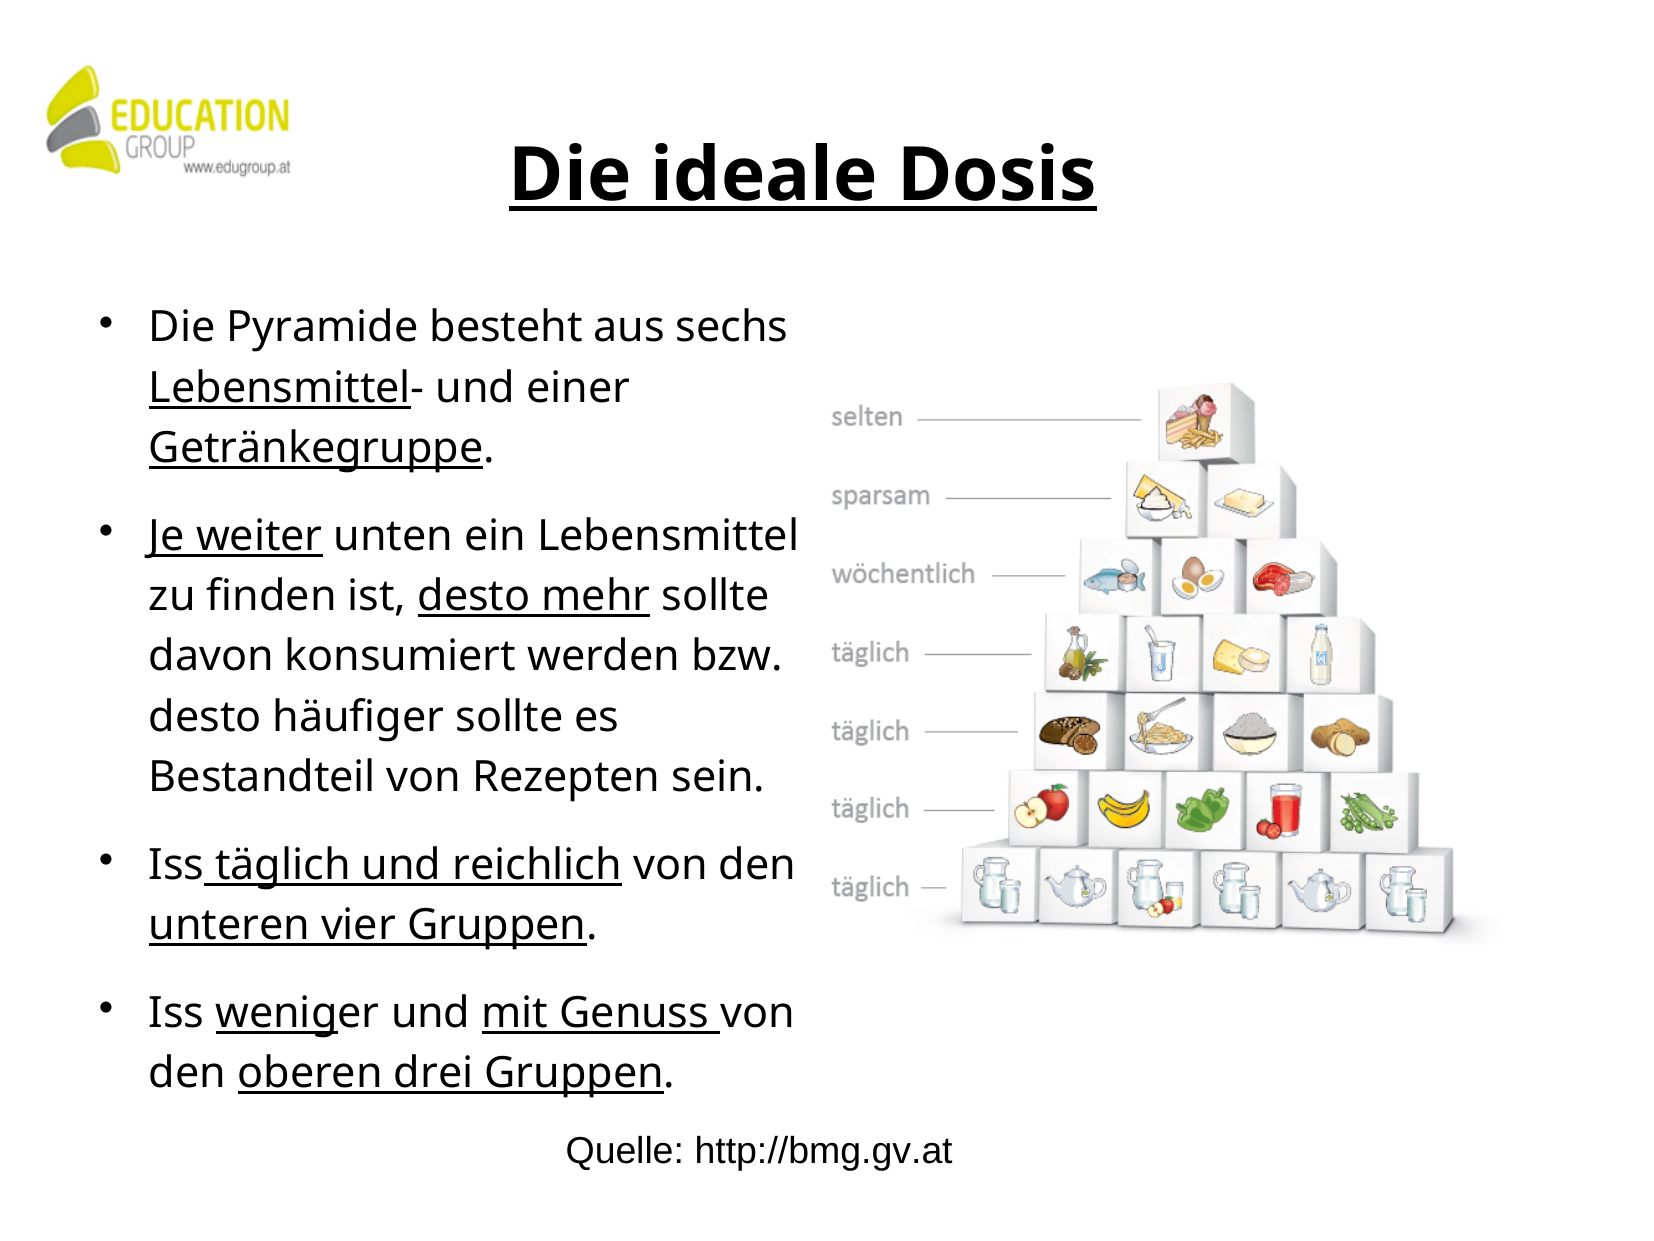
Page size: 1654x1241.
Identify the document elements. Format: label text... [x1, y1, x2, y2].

picture [797, 383, 1506, 945]
list Die Pyramide besteht aus sechs Lebensmittel- und einer Getränkegruppe. Je weiter unten ein Lebensmittel zu finden ist, desto mehr sollte davon konsumiert werden bzw. desto häufiger sollte es Bestandteil von Rezepten sein. Iss täglich und reichlich von den unteren vier Gruppen. Iss weniger und mit Genuss von den oberen drei Gruppen. [82, 290, 809, 1109]
picture [41, 59, 296, 178]
title Die ideale Dosis [59, 59, 1548, 267]
